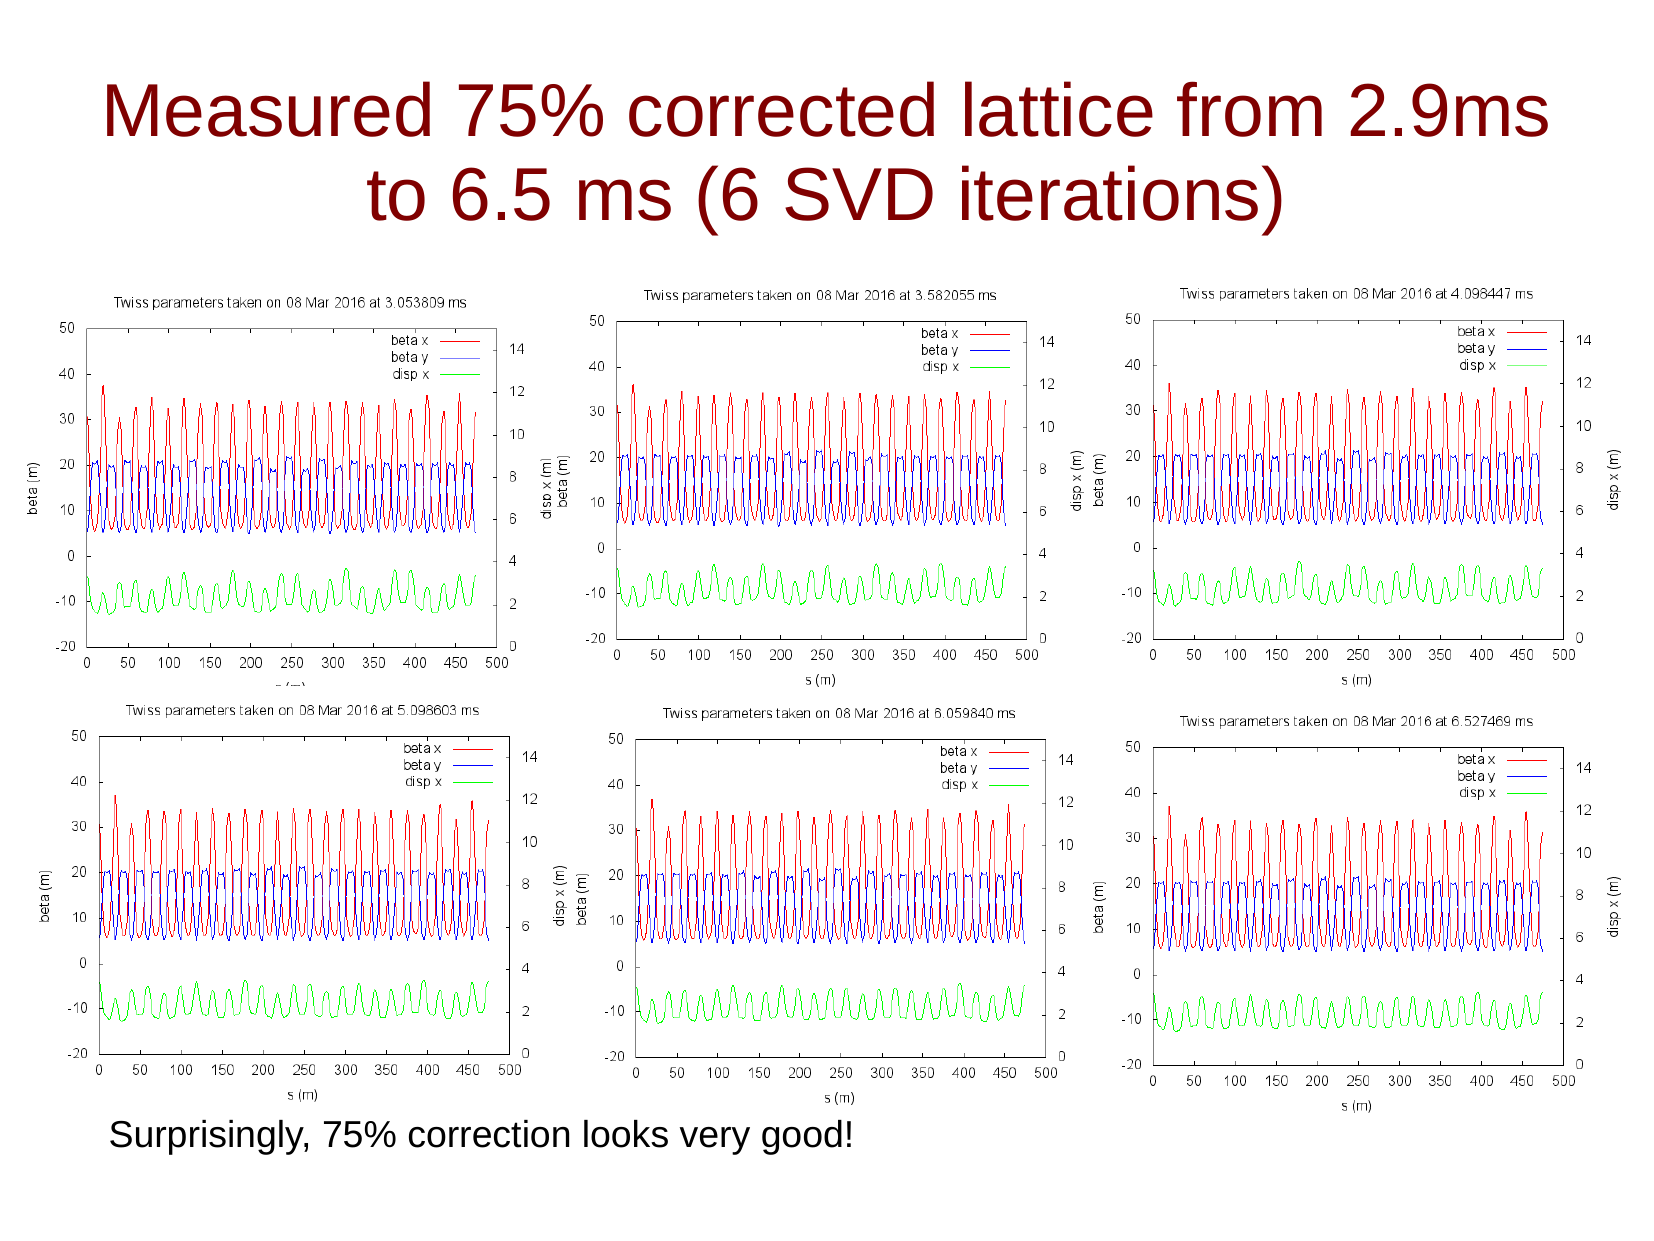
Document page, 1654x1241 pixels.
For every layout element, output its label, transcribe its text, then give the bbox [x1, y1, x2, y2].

title Measured 75% corrected lattice from 2.9ms to 6.5 ms (6 SVD iterations) [82, 49, 1571, 257]
picture [21, 269, 1651, 1118]
text_box Surprisingly, 75% correction looks very good! [93, 1106, 1174, 1164]
